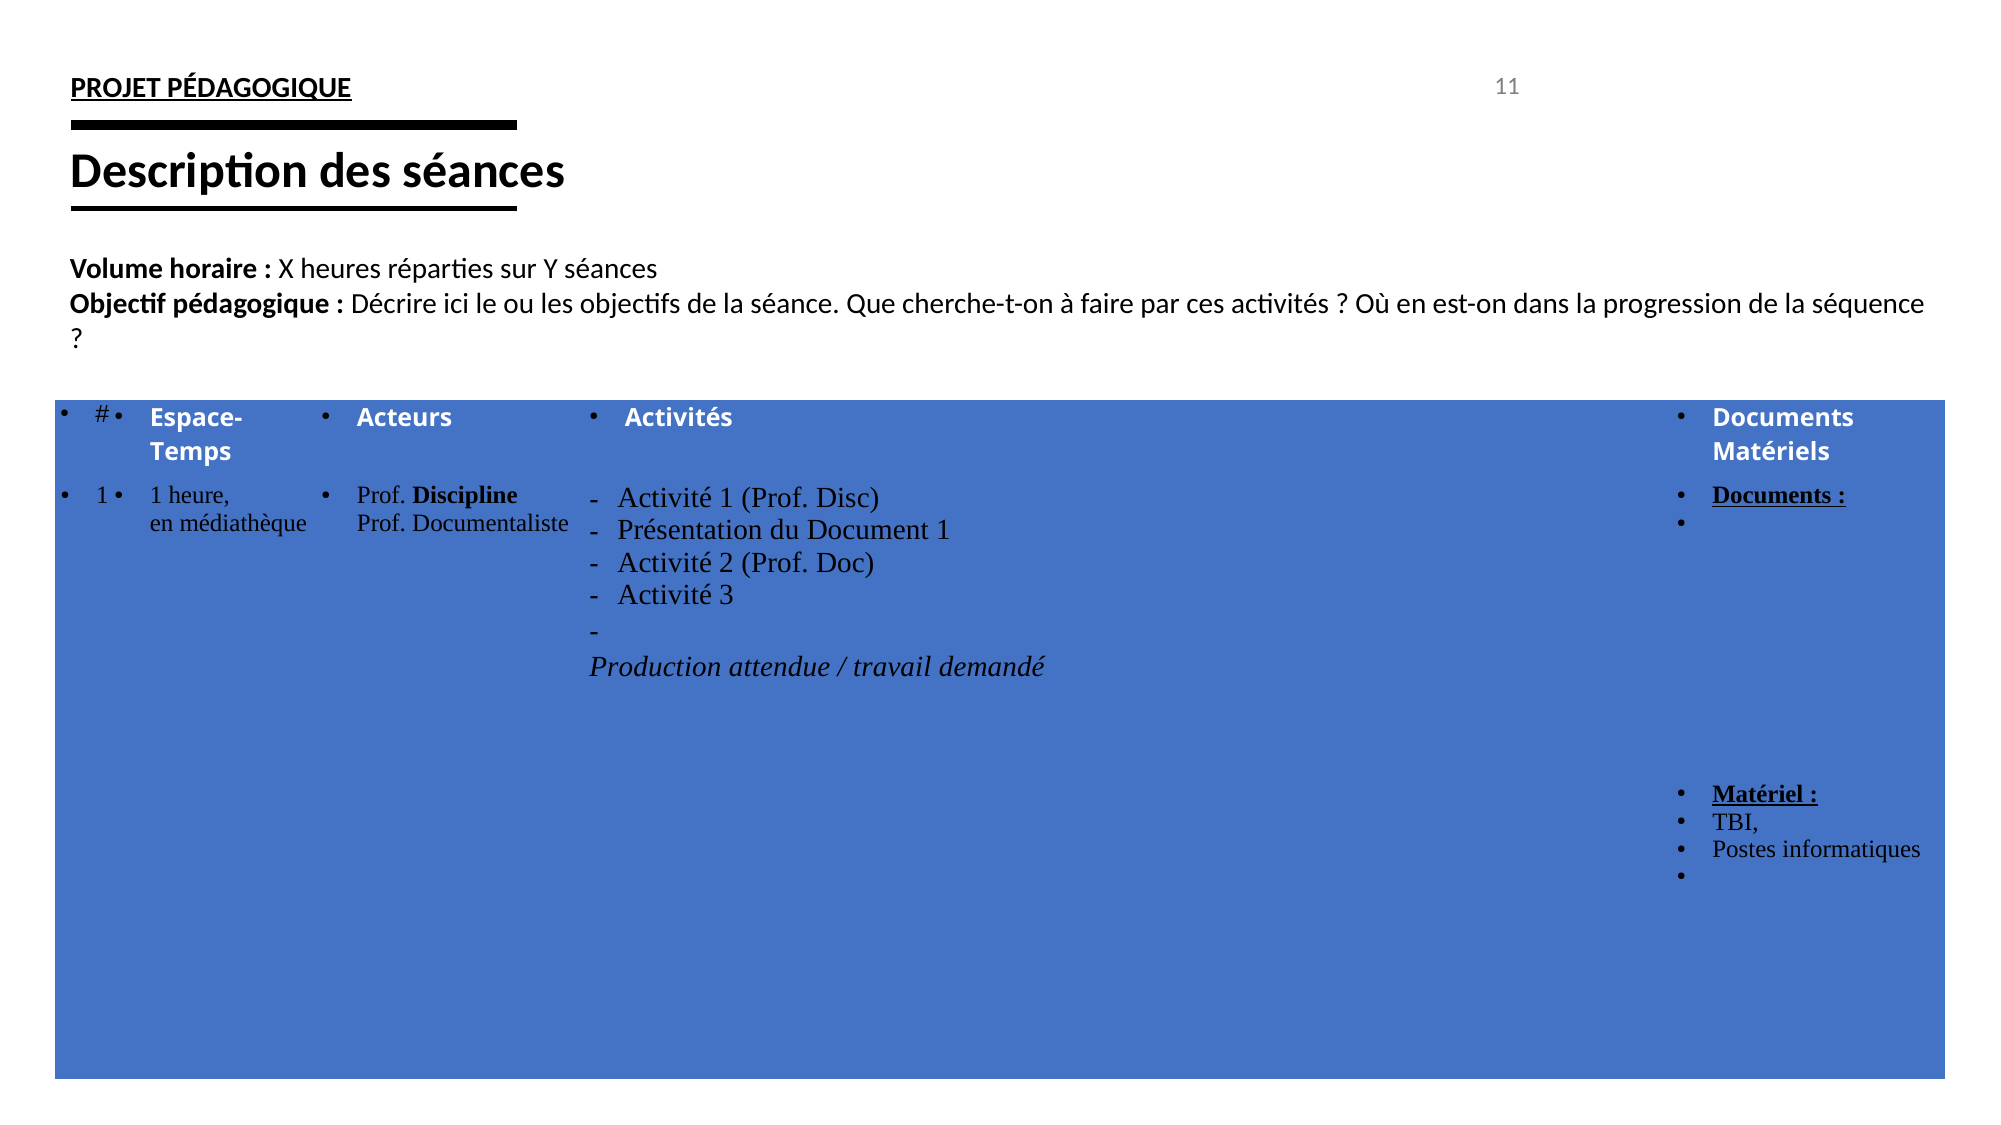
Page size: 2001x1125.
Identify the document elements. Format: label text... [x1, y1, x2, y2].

table_cell Matériel : TBI, Postes informatiques [1677, 780, 1945, 1079]
text_box Volume horaire : X heures réparties sur Y séances Objectif pédagogique : Décrire ici le ou les objectifs de la séance. Que cherche-t-on à faire par ces activités ? Où en est-on dans la progression de la séquence ? [55, 241, 1945, 389]
table_header # [55, 400, 114, 482]
text_box [1479, 54, 1930, 115]
table_header Activités [589, 400, 1677, 482]
table_header Espace-Temps [114, 400, 321, 482]
table_cell Documents : [1677, 482, 1945, 780]
table_cell 1 heure, en médiathèque [114, 482, 321, 1079]
table_cell 1 [55, 482, 114, 1079]
text_box PROJET PÉDAGOGIQUE [70, 68, 355, 104]
table_cell Activité 1 (Prof. Disc) Présentation du Document 1 Activité 2 (Prof. Doc) Activité 3 Production attendue / travail demandé [589, 482, 1677, 1079]
text_box Description des séances [70, 137, 571, 198]
table_cell Prof. Discipline Prof. Documentaliste [321, 482, 589, 1079]
table_header Documents Matériels [1677, 400, 1945, 482]
table_header Acteurs [321, 400, 589, 482]
